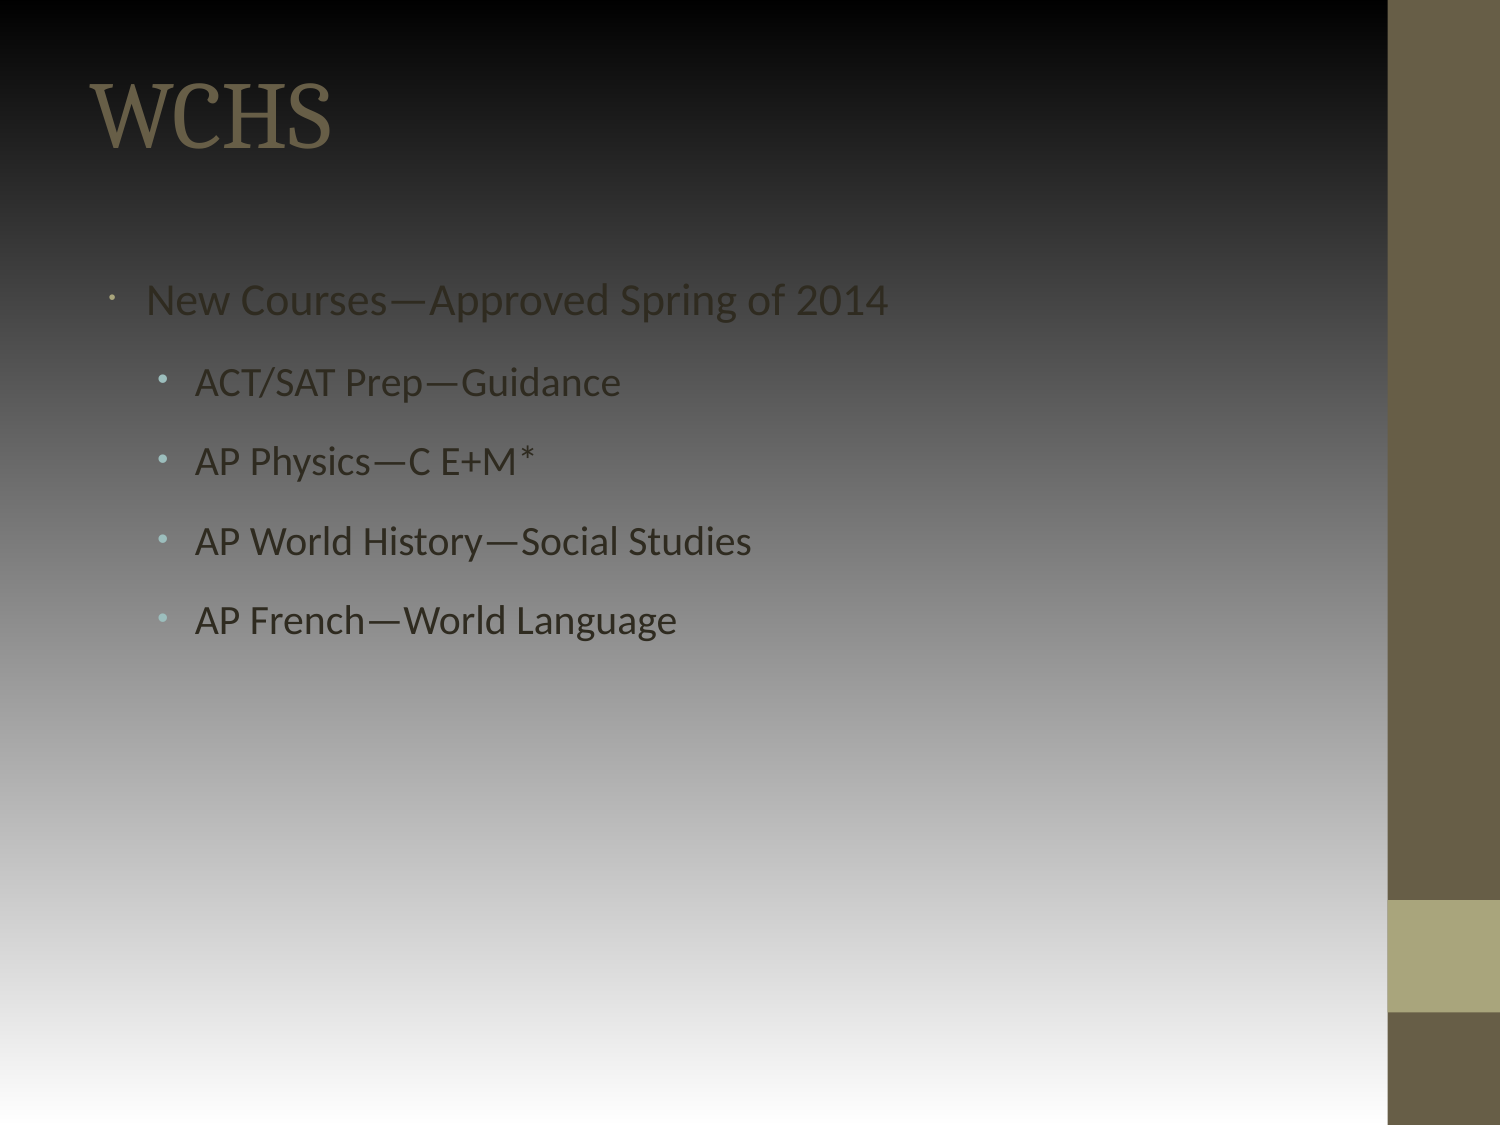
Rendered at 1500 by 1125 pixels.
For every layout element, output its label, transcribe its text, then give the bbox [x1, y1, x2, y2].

list New Courses—Approved Spring of 2014 ACT/SAT Prep—Guidance AP Physics—C E+M* AP World History—Social Studies AP French—World Language [75, 262, 1325, 1050]
title WCHS [75, 45, 1325, 233]
